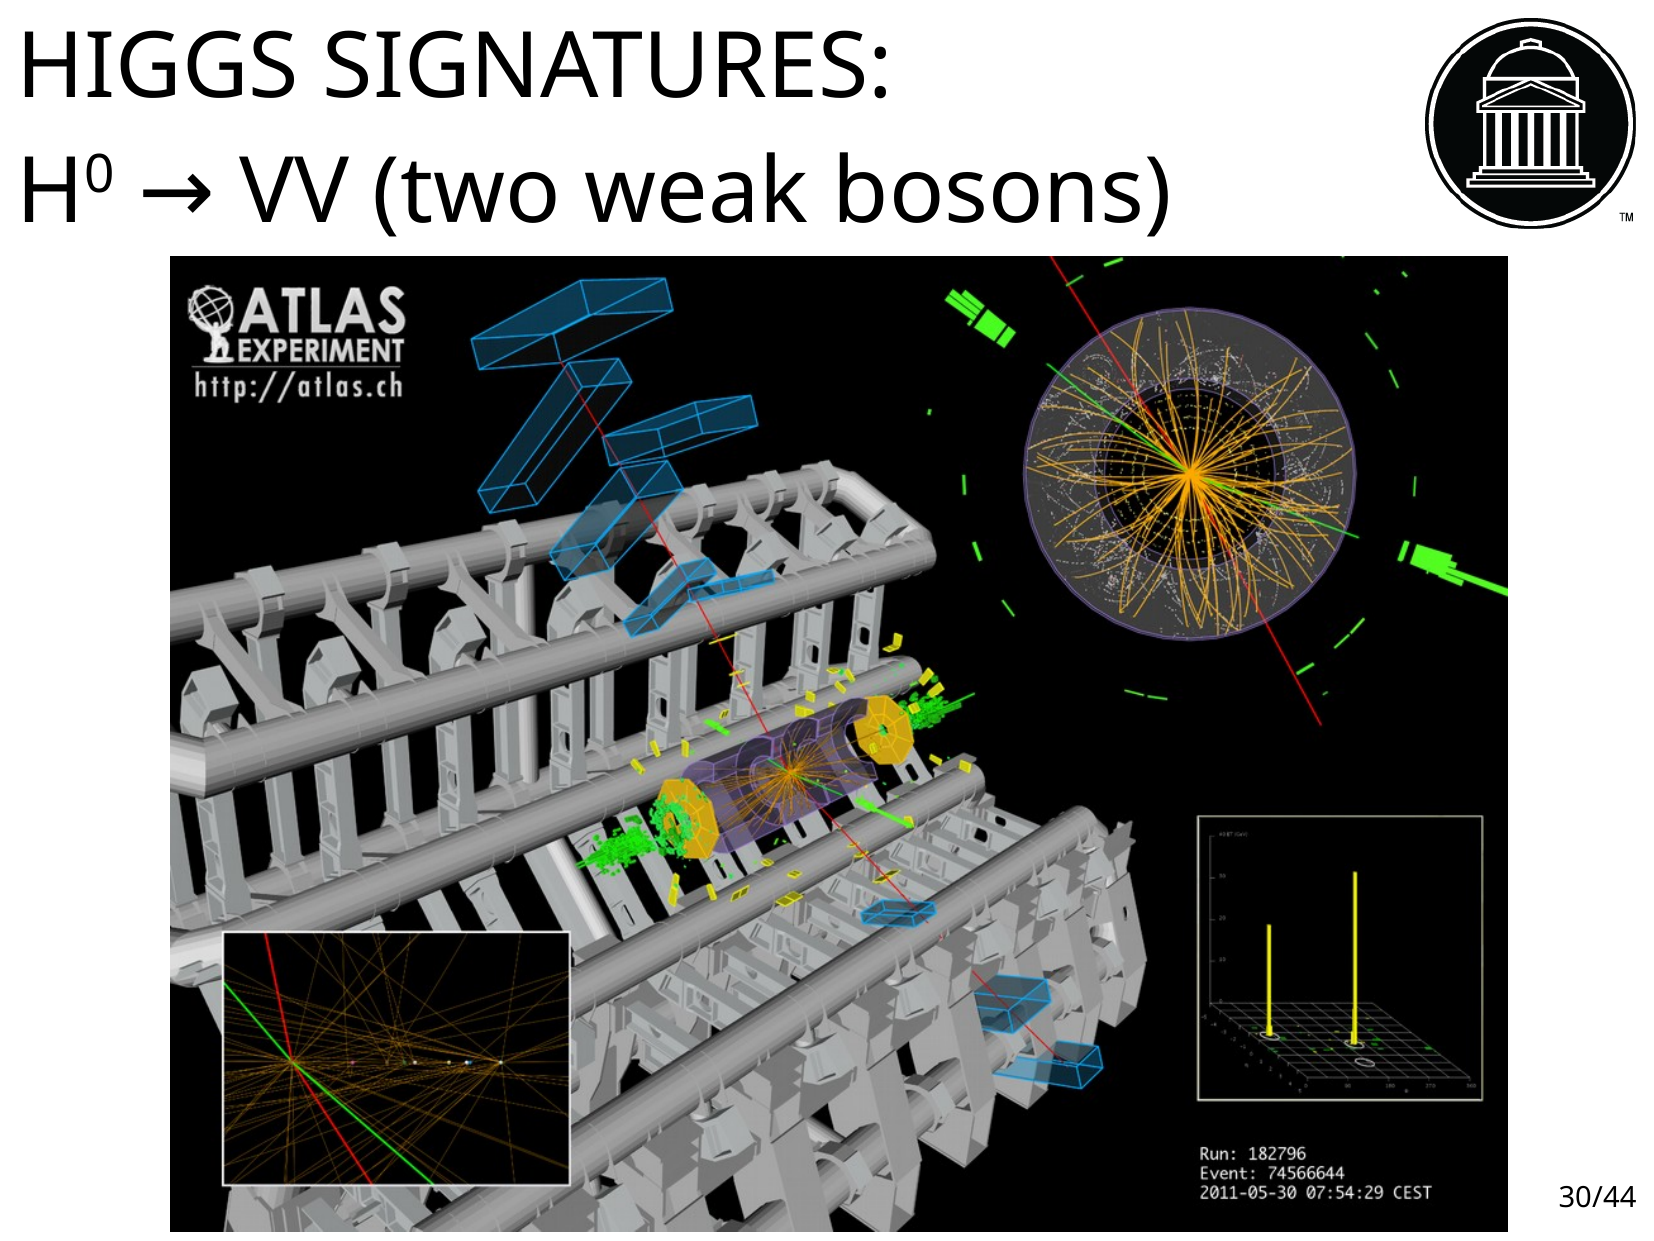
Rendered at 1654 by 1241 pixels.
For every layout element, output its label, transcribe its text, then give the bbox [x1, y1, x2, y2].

title HIGGS SIGNATURES: H0 → VV (two weak bosons) [16, 0, 1415, 257]
picture [170, 256, 1508, 1232]
picture [1425, 18, 1636, 229]
